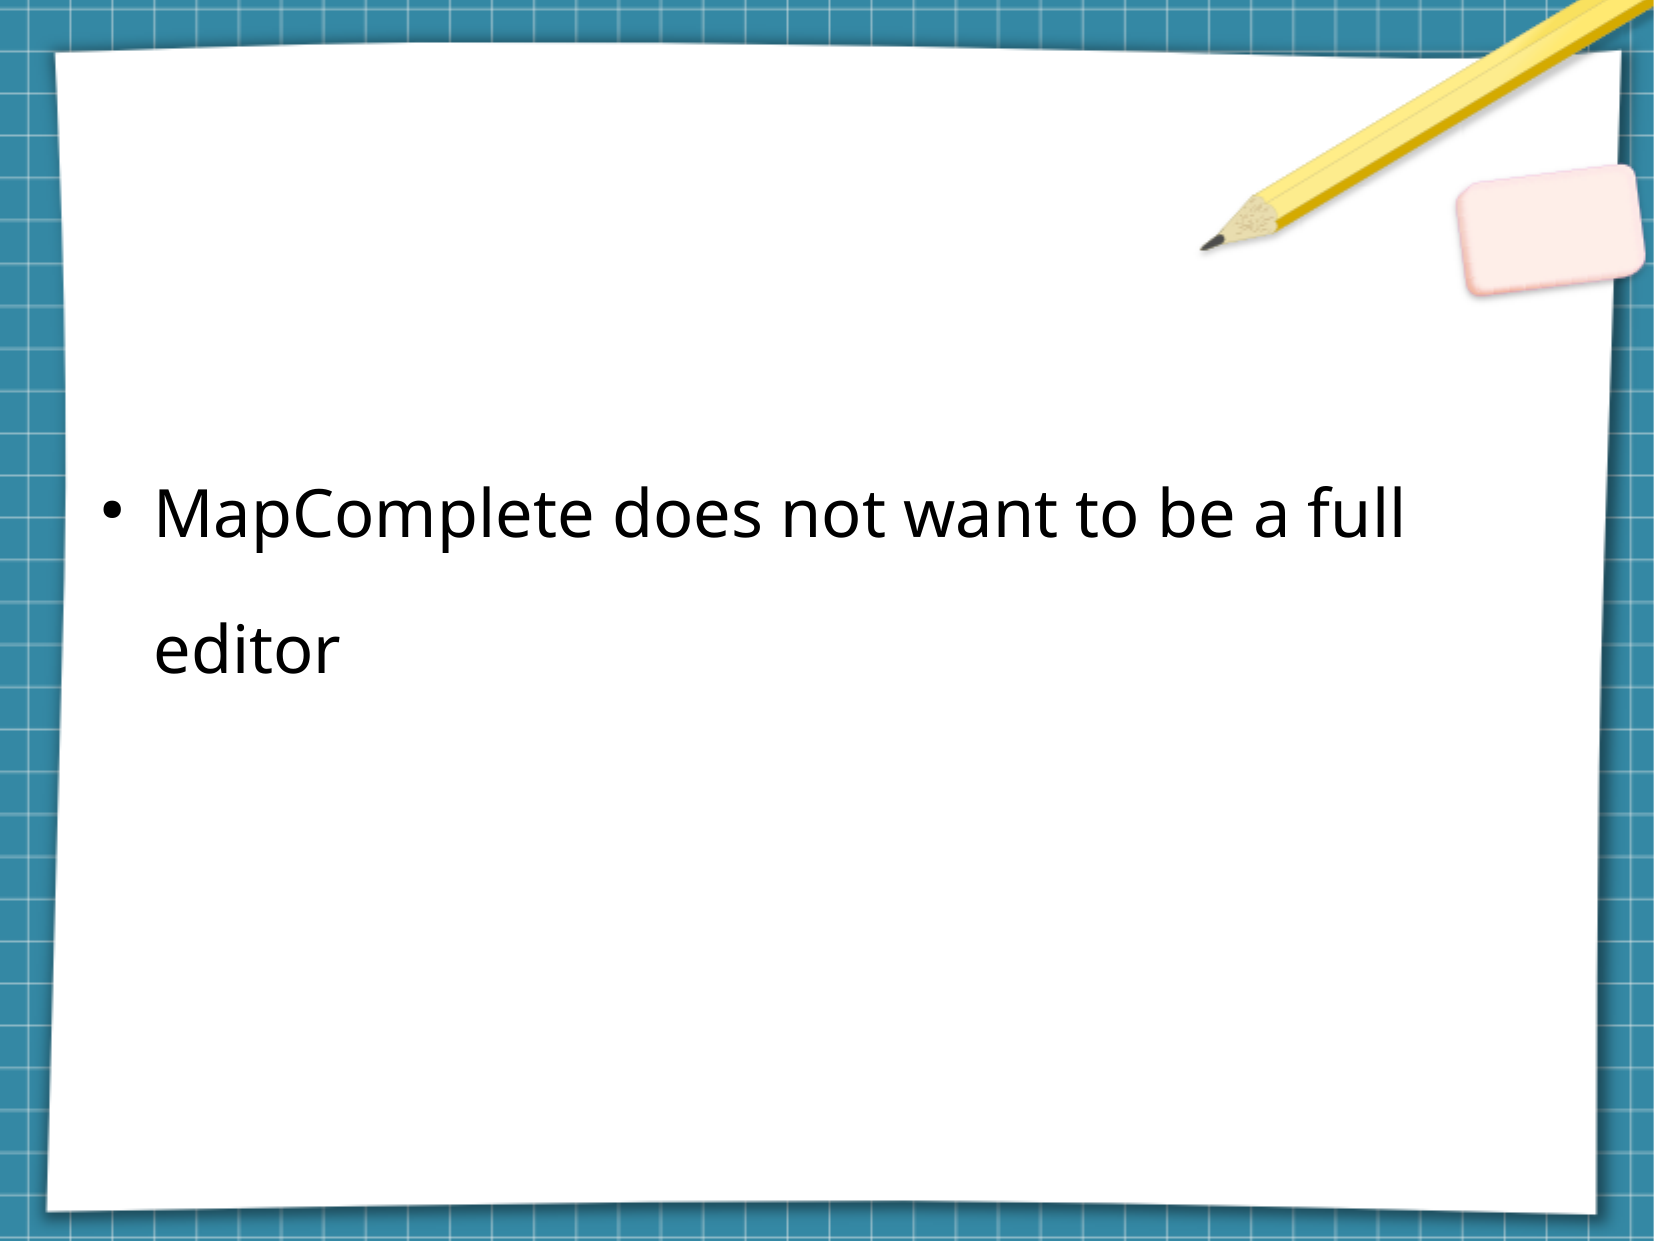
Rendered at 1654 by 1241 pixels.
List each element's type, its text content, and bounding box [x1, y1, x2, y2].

list MapComplete does not want to be a full editor [82, 135, 1571, 1010]
picture [0, 0, 1654, 1241]
